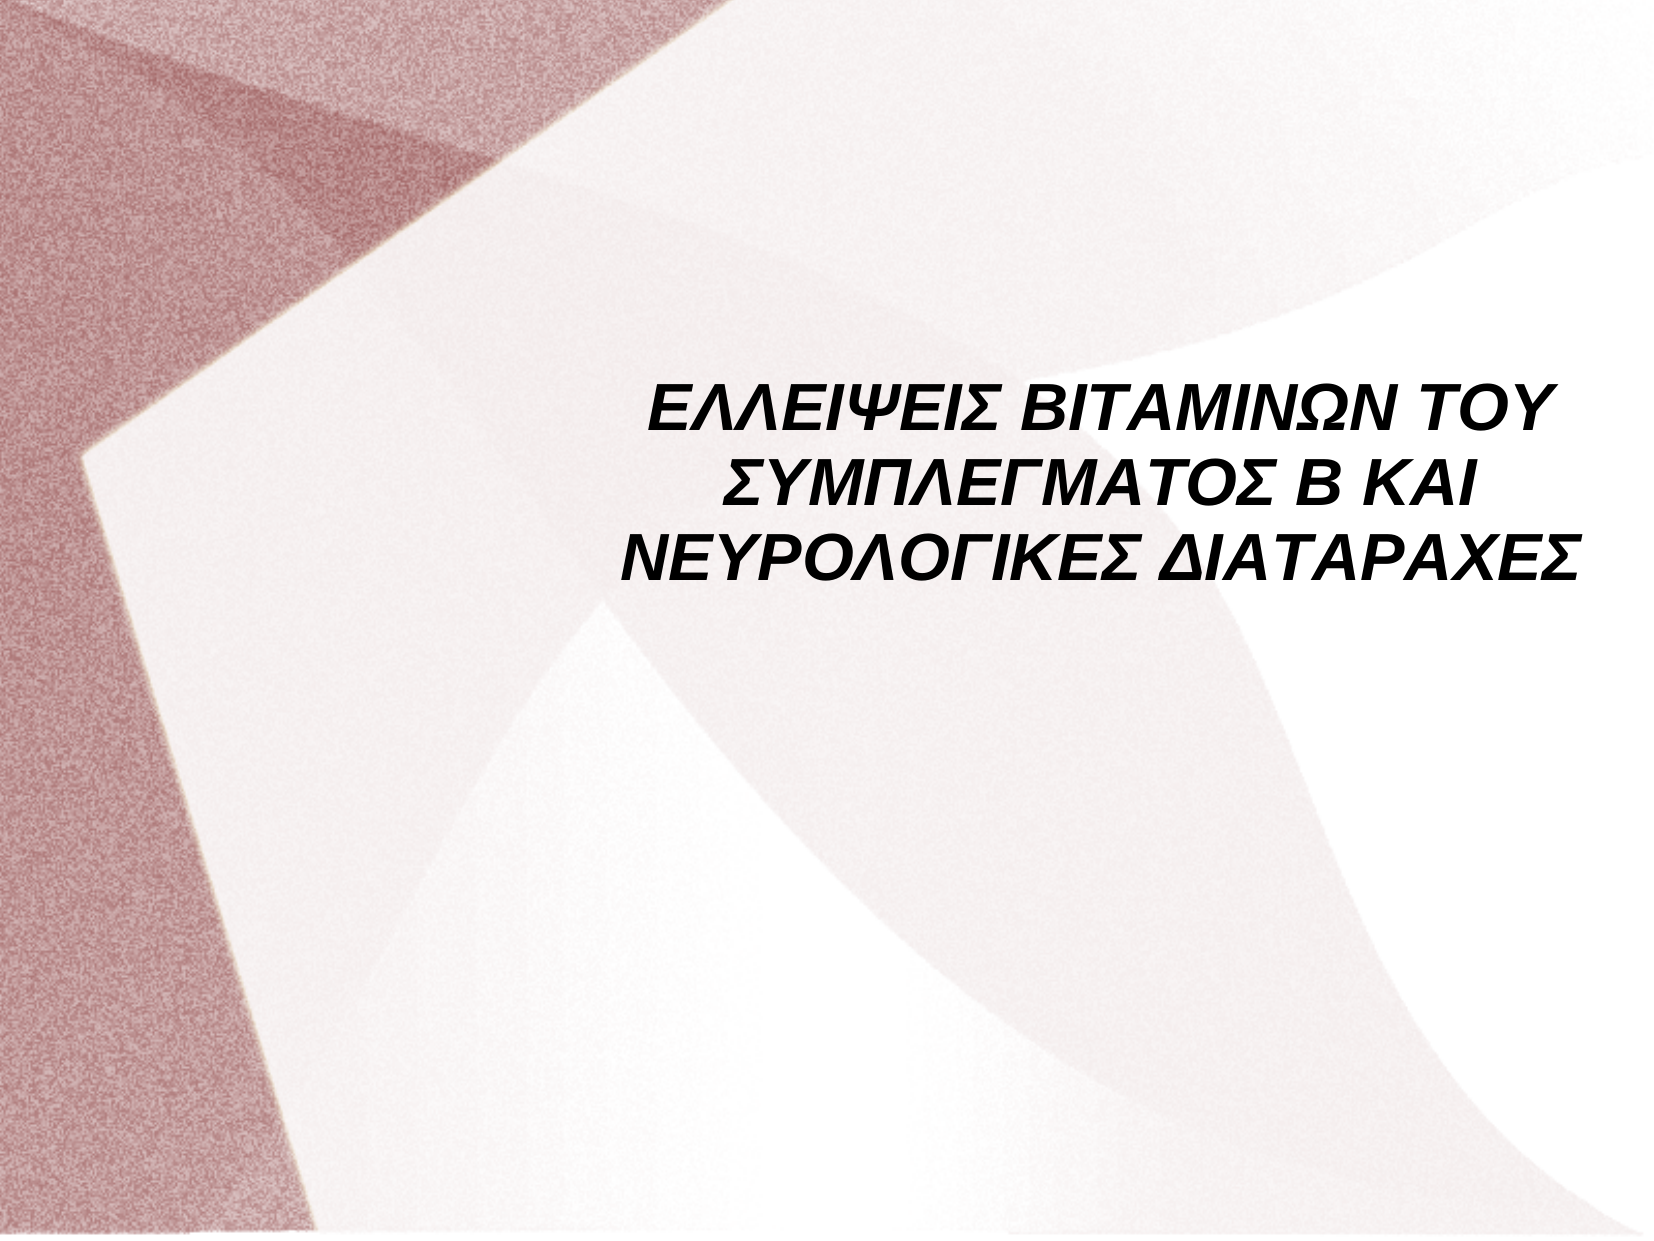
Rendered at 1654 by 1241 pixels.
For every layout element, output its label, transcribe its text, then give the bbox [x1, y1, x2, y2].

subtitle ΕΛΛΕΙΨΕΙΣ ΒΙΤΑΜΙΝΩΝ ΤΟΥ ΣΥΜΠΛΕΓΜΑΤΟΣ Β ΚΑΙ ΝΕΥΡΟΛΟΓΙΚΕΣ ΔΙΑΤΑΡΑΧΕΣ [596, 49, 1607, 916]
picture [0, 0, 1654, 1241]
